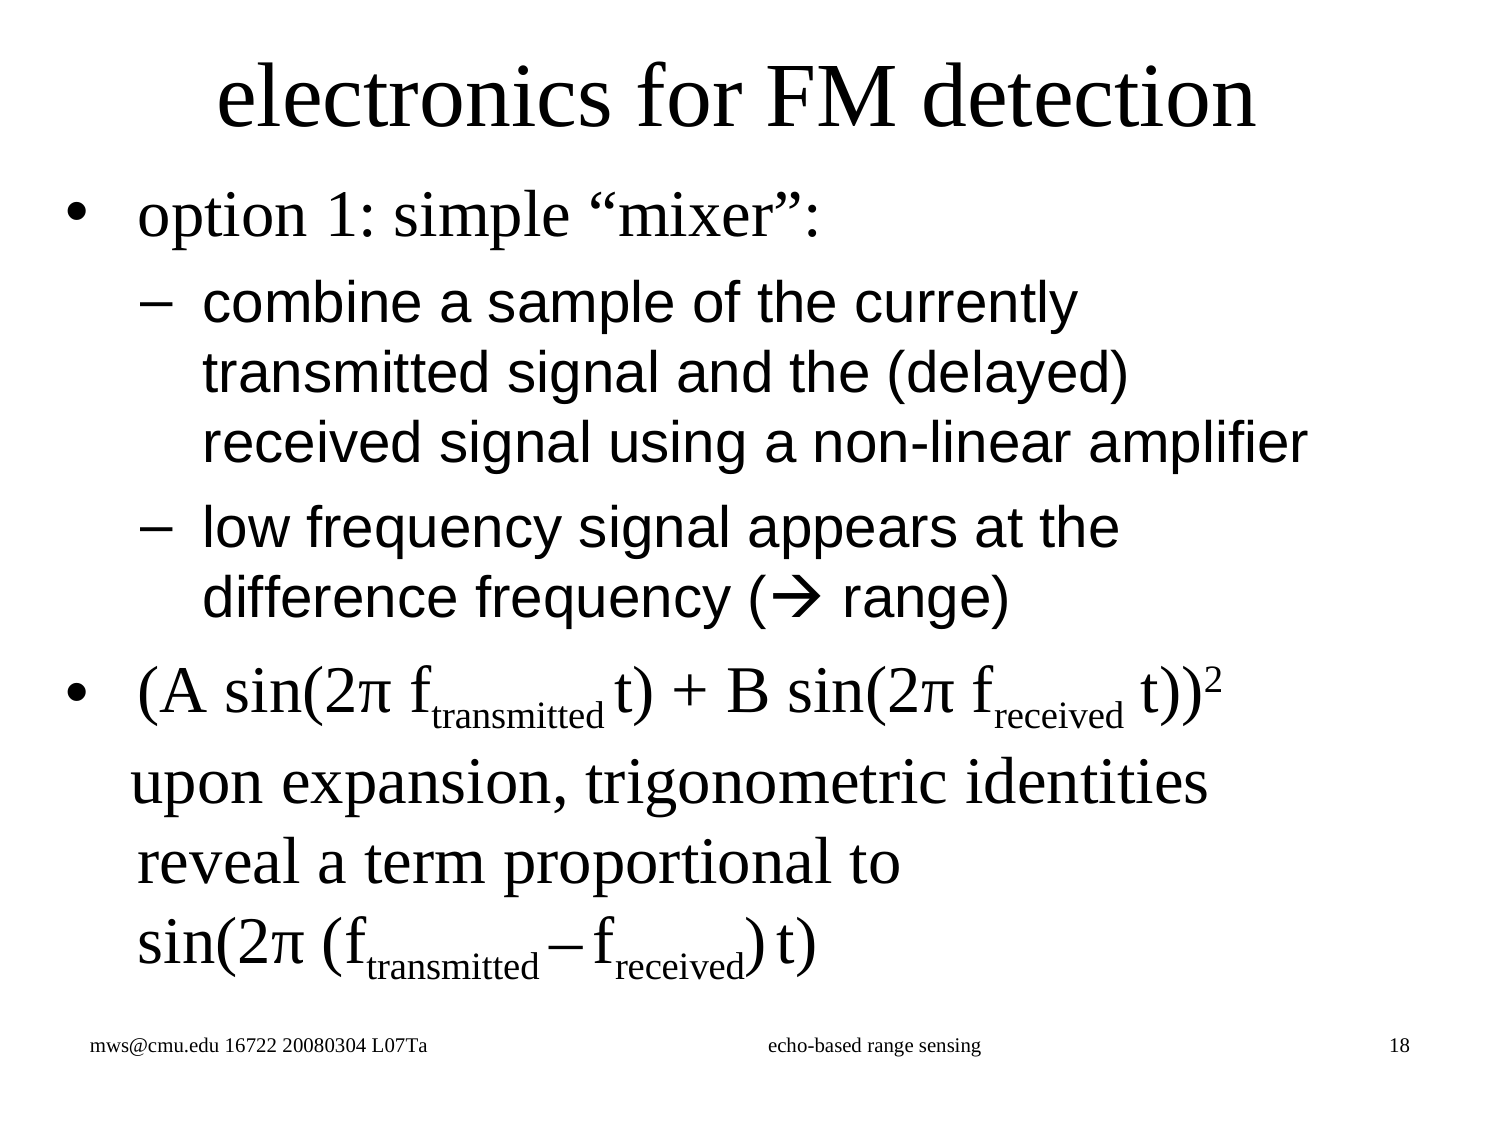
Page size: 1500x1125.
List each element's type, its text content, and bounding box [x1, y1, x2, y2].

text_box option 1: simple “mixer”: combine a sample of the currently transmitted signal and the (delayed) received signal using a non-linear amplifier low frequency signal appears at the difference frequency ( range) (A sin(2π ftransmitted t) + B sin(2π freceived t))2 upon expansion, trigonometric identities reveal a term proportional to sin(2π (ftransmitted – freceived) t) [49, 162, 1426, 996]
text_box echo-based range sensing [599, 1024, 1150, 1103]
text_box mws@cmu.edu 16722 20080304 L07Ta [74, 1024, 563, 1103]
text_box <number> [1187, 1024, 1426, 1103]
text_box electronics for FM detection [99, 27, 1376, 153]
